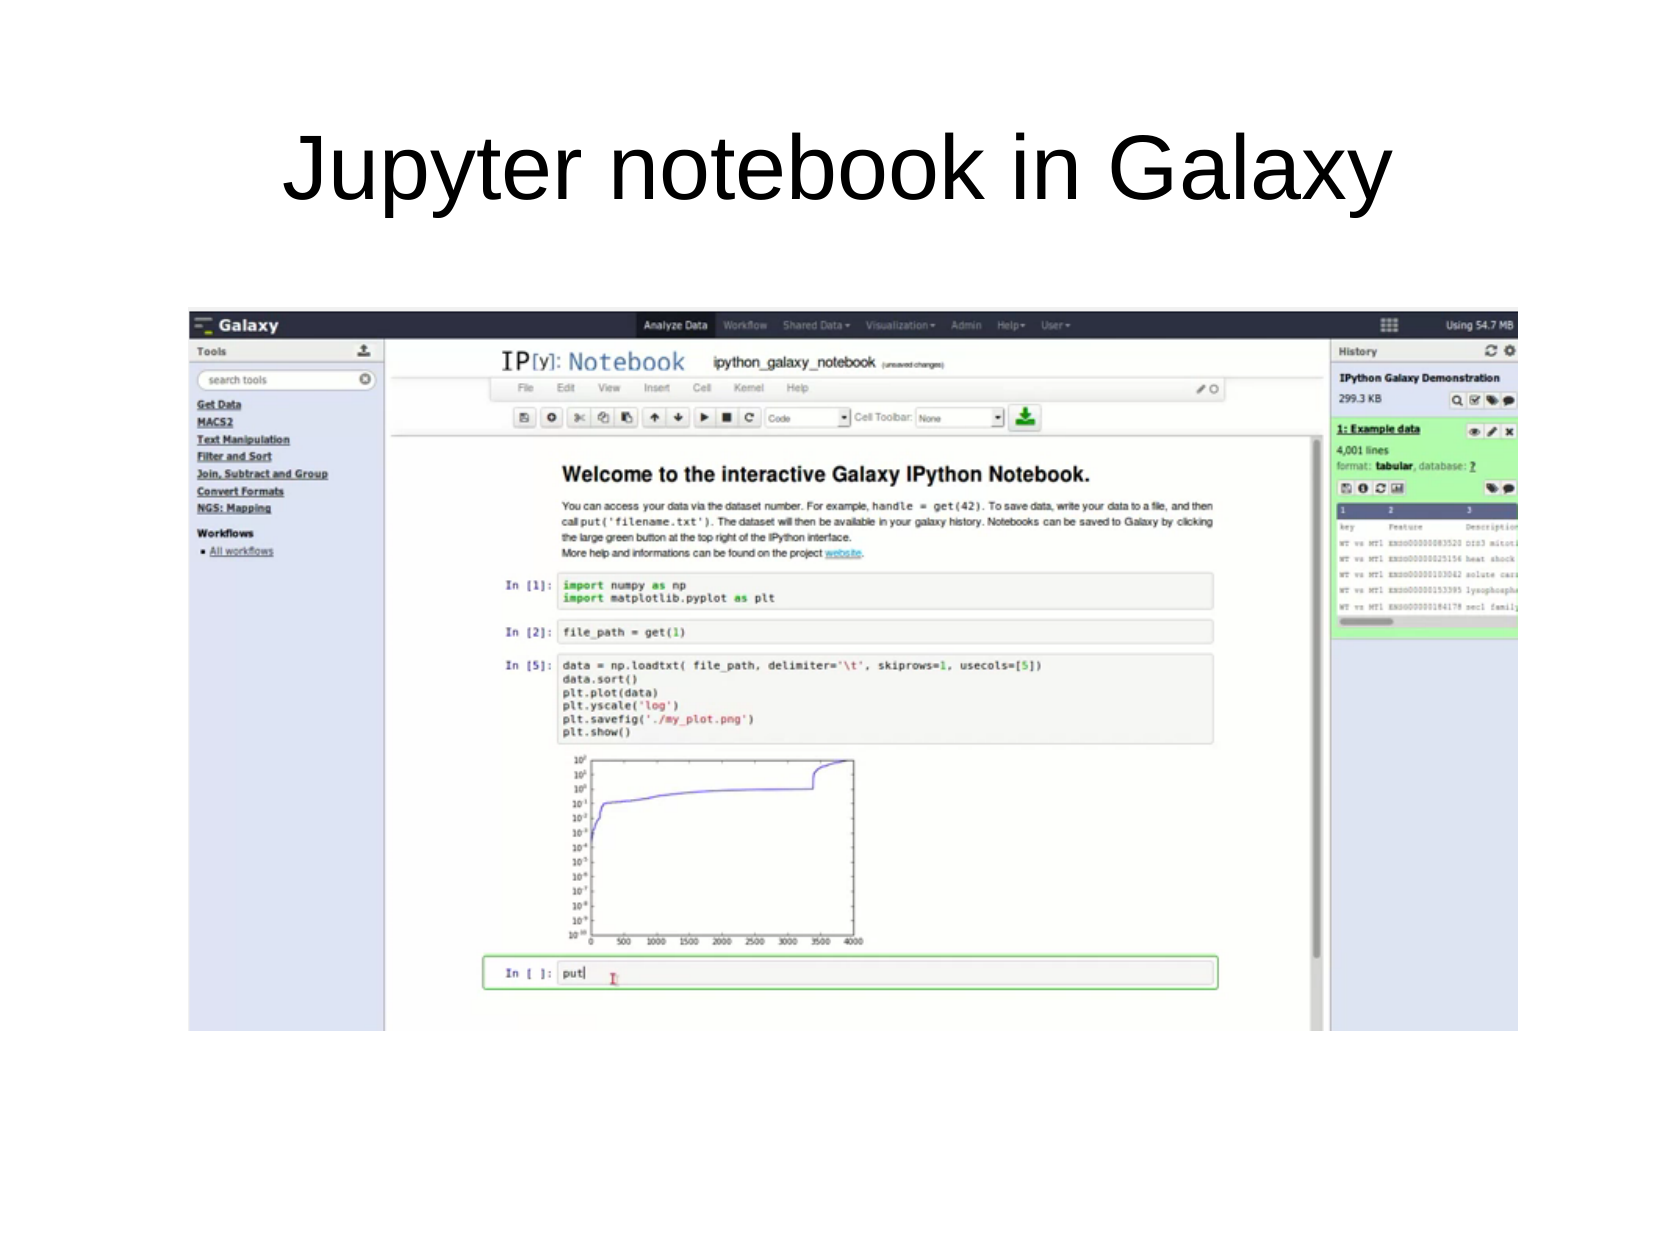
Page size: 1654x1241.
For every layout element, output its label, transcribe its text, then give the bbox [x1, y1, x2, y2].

title Jupyter notebook in Galaxy [94, 64, 1583, 272]
picture [188, 307, 1518, 1031]
